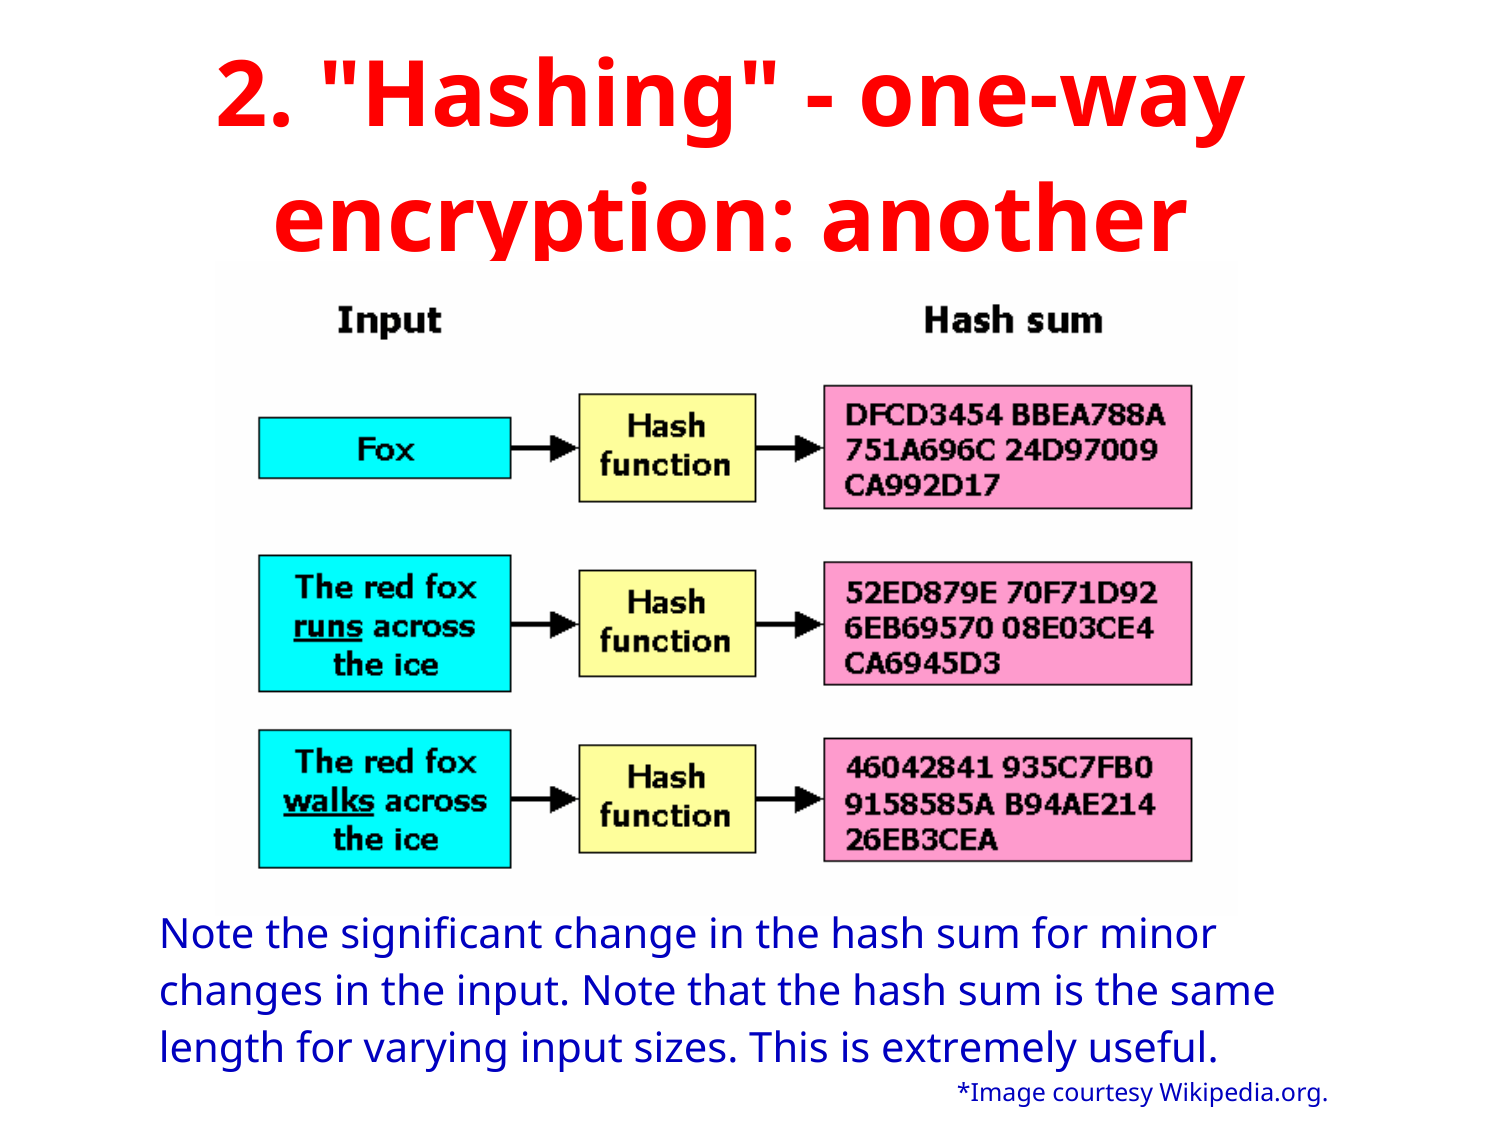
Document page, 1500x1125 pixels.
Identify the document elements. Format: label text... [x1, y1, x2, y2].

title 2. "Hashing" - one-way encryption: another example [75, 28, 1388, 254]
text_box Note the significant change in the hash sum for minor changes in the input. Note that the hash sum is the same length for varying input sizes. This is extremely useful. *Image courtesy Wikipedia.org. [144, 896, 1345, 1093]
picture [215, 261, 1238, 896]
